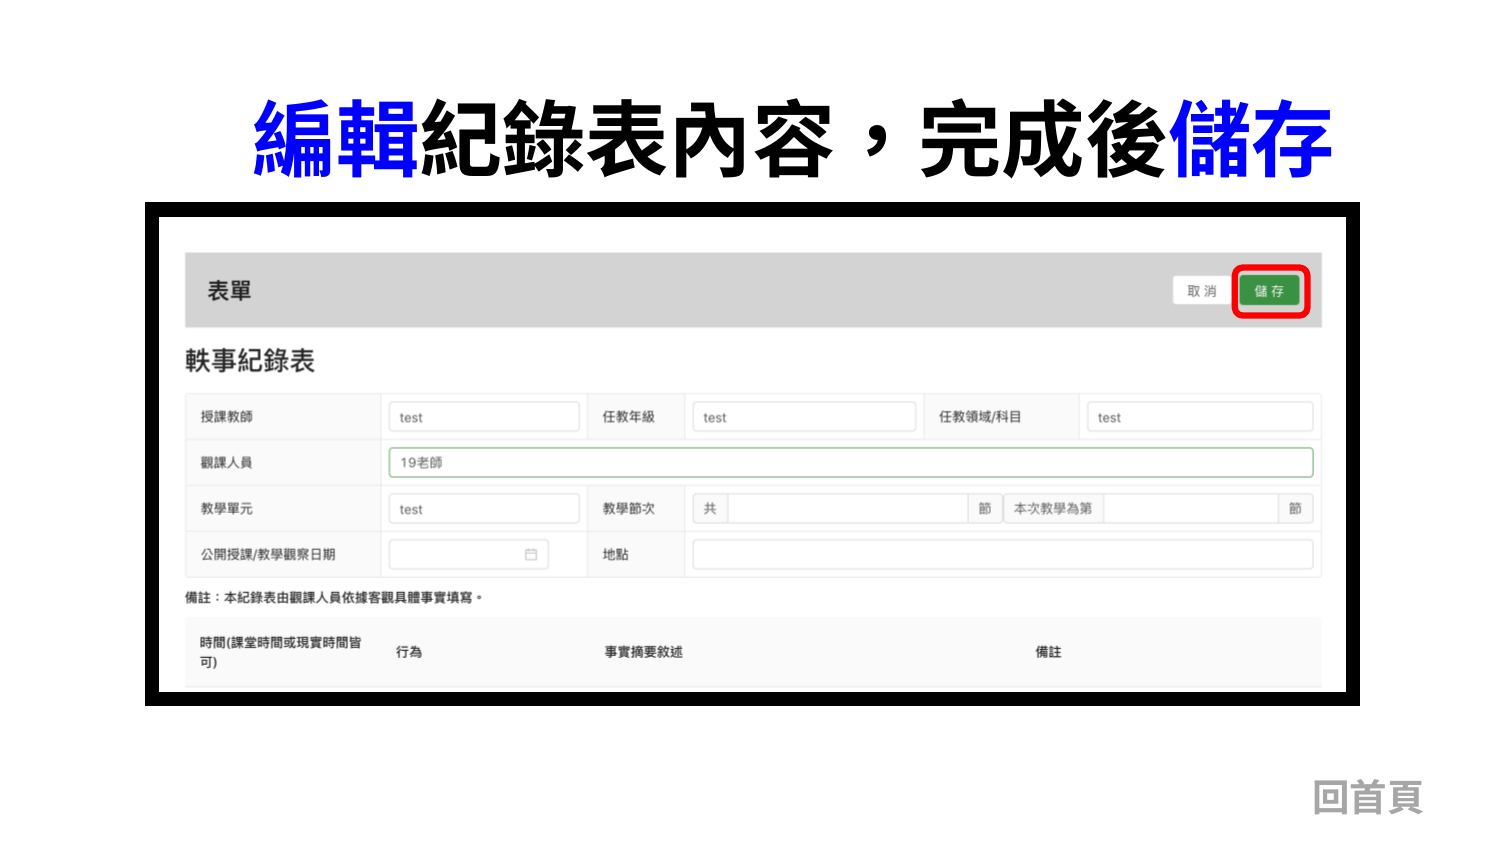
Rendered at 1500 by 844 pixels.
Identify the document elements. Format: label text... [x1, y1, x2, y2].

picture [159, 216, 1346, 692]
title 編輯紀錄表內容，完成後儲存 [223, 79, 1365, 174]
